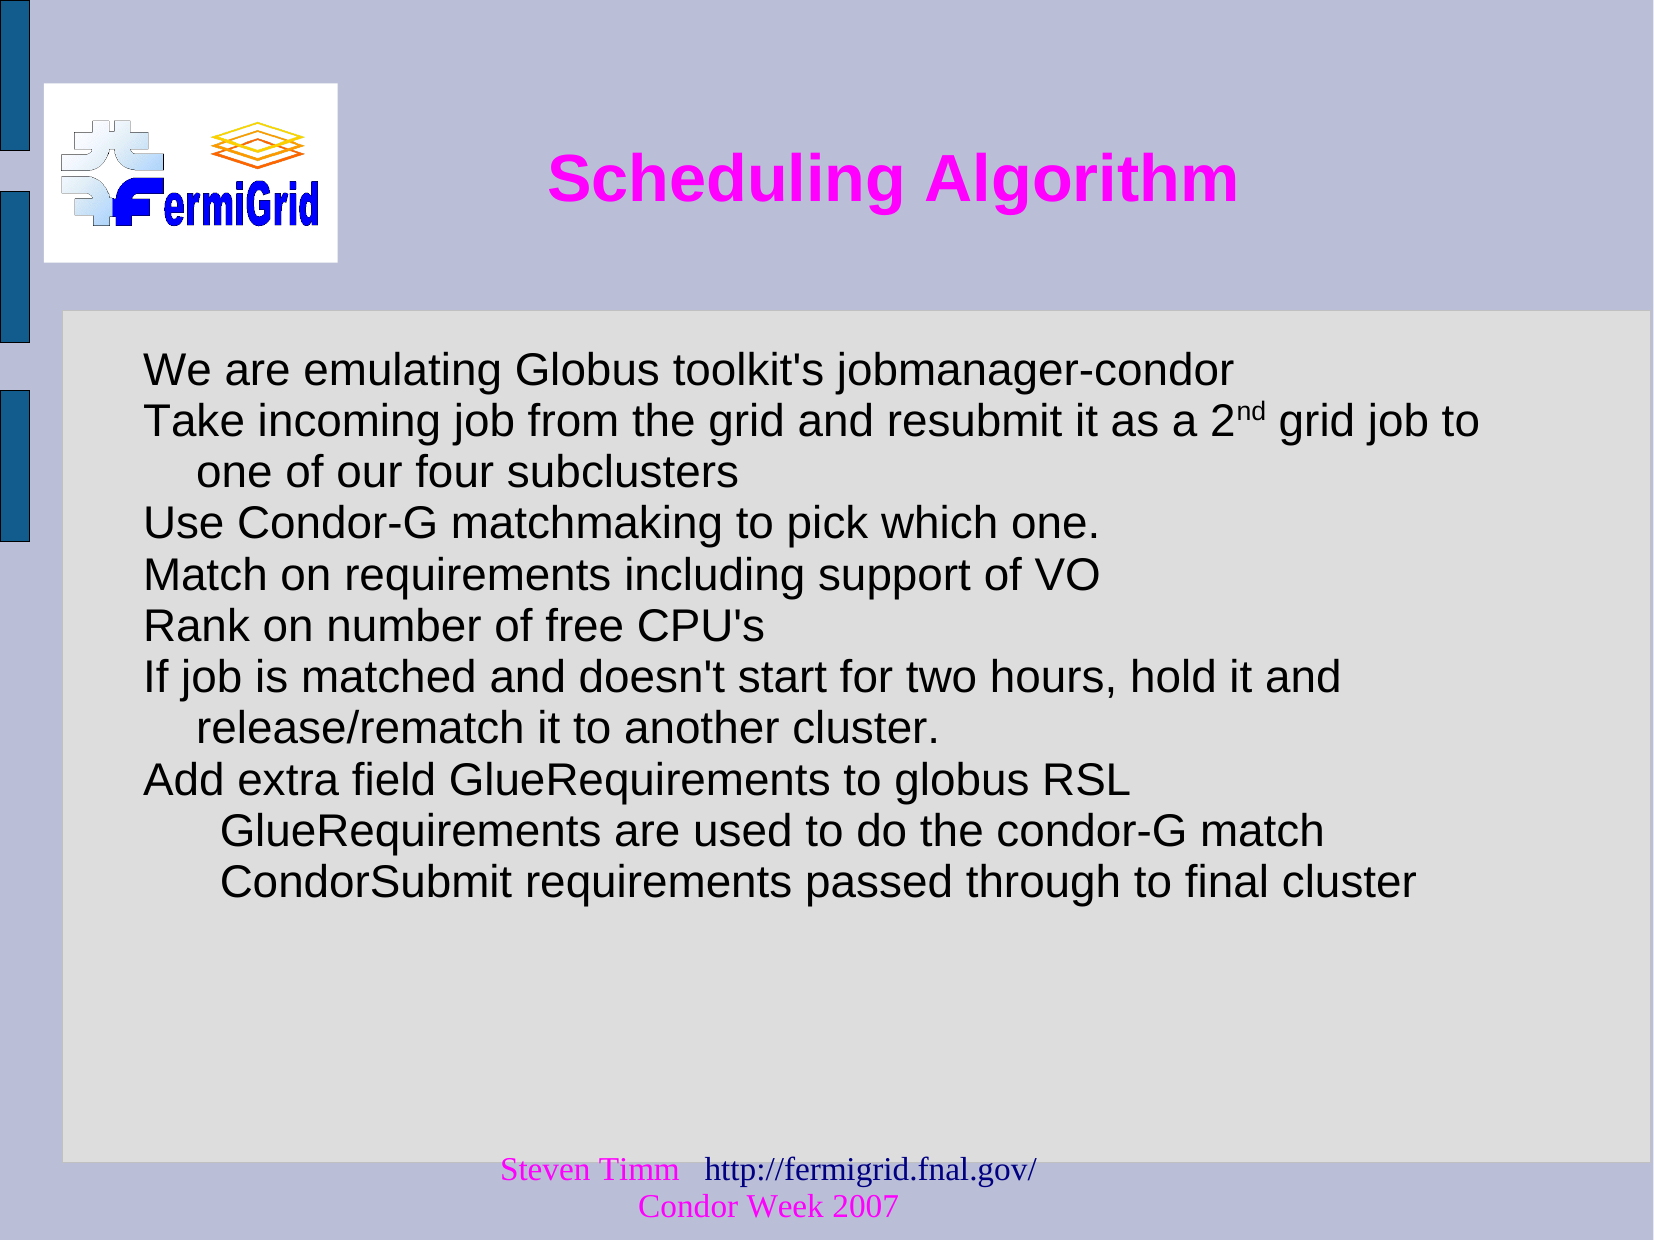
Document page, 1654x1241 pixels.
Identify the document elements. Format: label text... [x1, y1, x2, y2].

picture [53, 112, 187, 234]
title Scheduling Algorithm [187, 75, 1600, 283]
list We are emulating Globus toolkit's jobmanager-condor Take incoming job from the grid and resubmit it as a 2nd grid job to one of our four subclusters Use Condor-G matchmaking to pick which one. Match on requirements including support of VO Rank on number of free CPU's If job is matched and doesn't start for two hours, hold it and release/rematch it to another cluster. Add extra field GlueRequirements to globus RSL GlueRequirements are used to do the condor-G match CondorSubmit requirements passed through to final cluster [125, 343, 1538, 1126]
